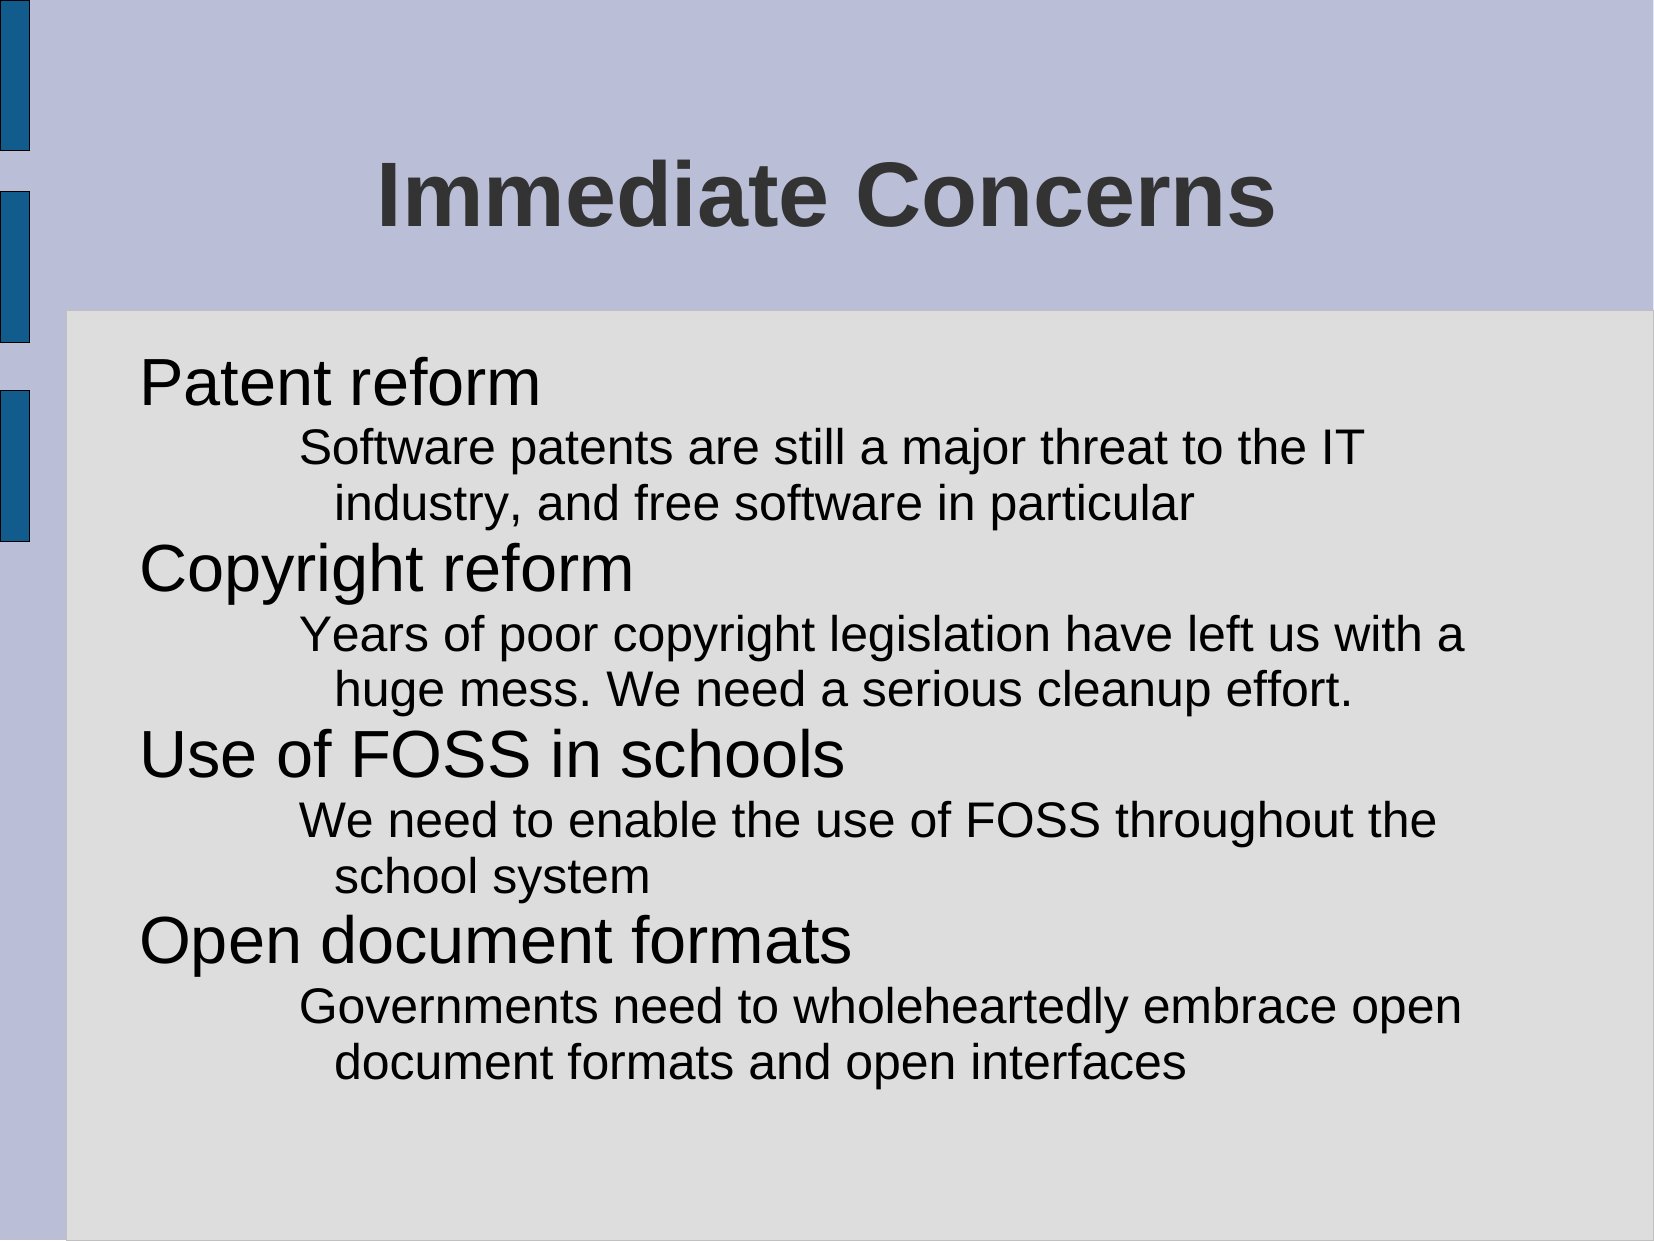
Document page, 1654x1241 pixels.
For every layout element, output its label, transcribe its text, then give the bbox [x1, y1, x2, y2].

list Patent reform Software patents are still a major threat to the IT industry, and free software in particular Copyright reform Years of poor copyright legislation have left us with a huge mess. We need a serious cleanup effort. Use of FOSS in schools We need to enable the use of FOSS throughout the school system Open document formats Governments need to wholeheartedly embrace open document formats and open interfaces [121, 344, 1534, 1112]
title Immediate Concerns [121, 98, 1534, 291]
